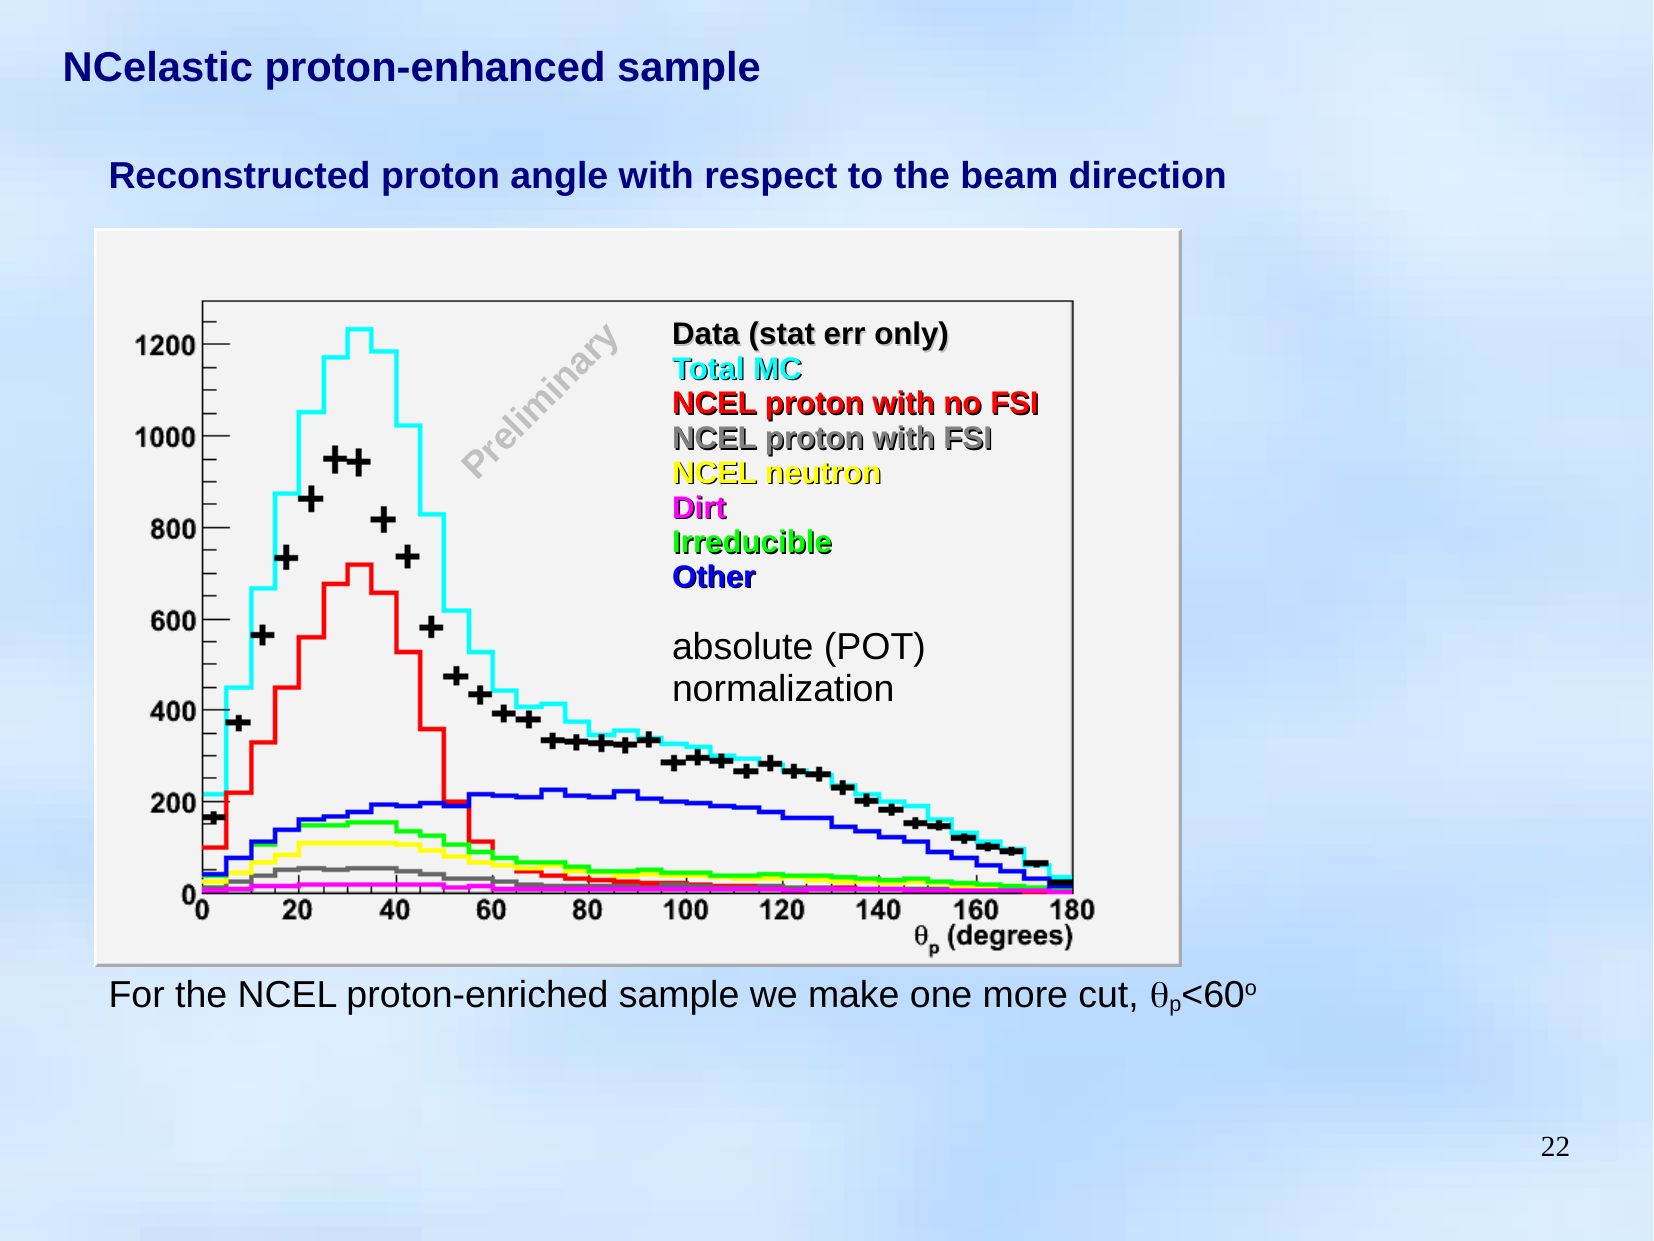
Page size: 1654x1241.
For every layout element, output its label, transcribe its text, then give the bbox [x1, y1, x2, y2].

text_box Preliminary [437, 171, 771, 505]
text_box For the NCEL proton-enriched sample we make one more cut, qp<60o [93, 966, 1359, 1040]
text_box NCelastic proton-enhanced sample [47, 36, 1363, 99]
text_box absolute (POT) normalization [657, 618, 1071, 717]
text_box Data (stat err only) Total MC NCEL proton with no FSI NCEL proton with FSI NCEL neutron Dirt Irreducible Other [657, 308, 1070, 618]
picture [0, 0, 1654, 1241]
text_box Reconstructed proton angle with respect to the beam direction [93, 146, 1256, 205]
